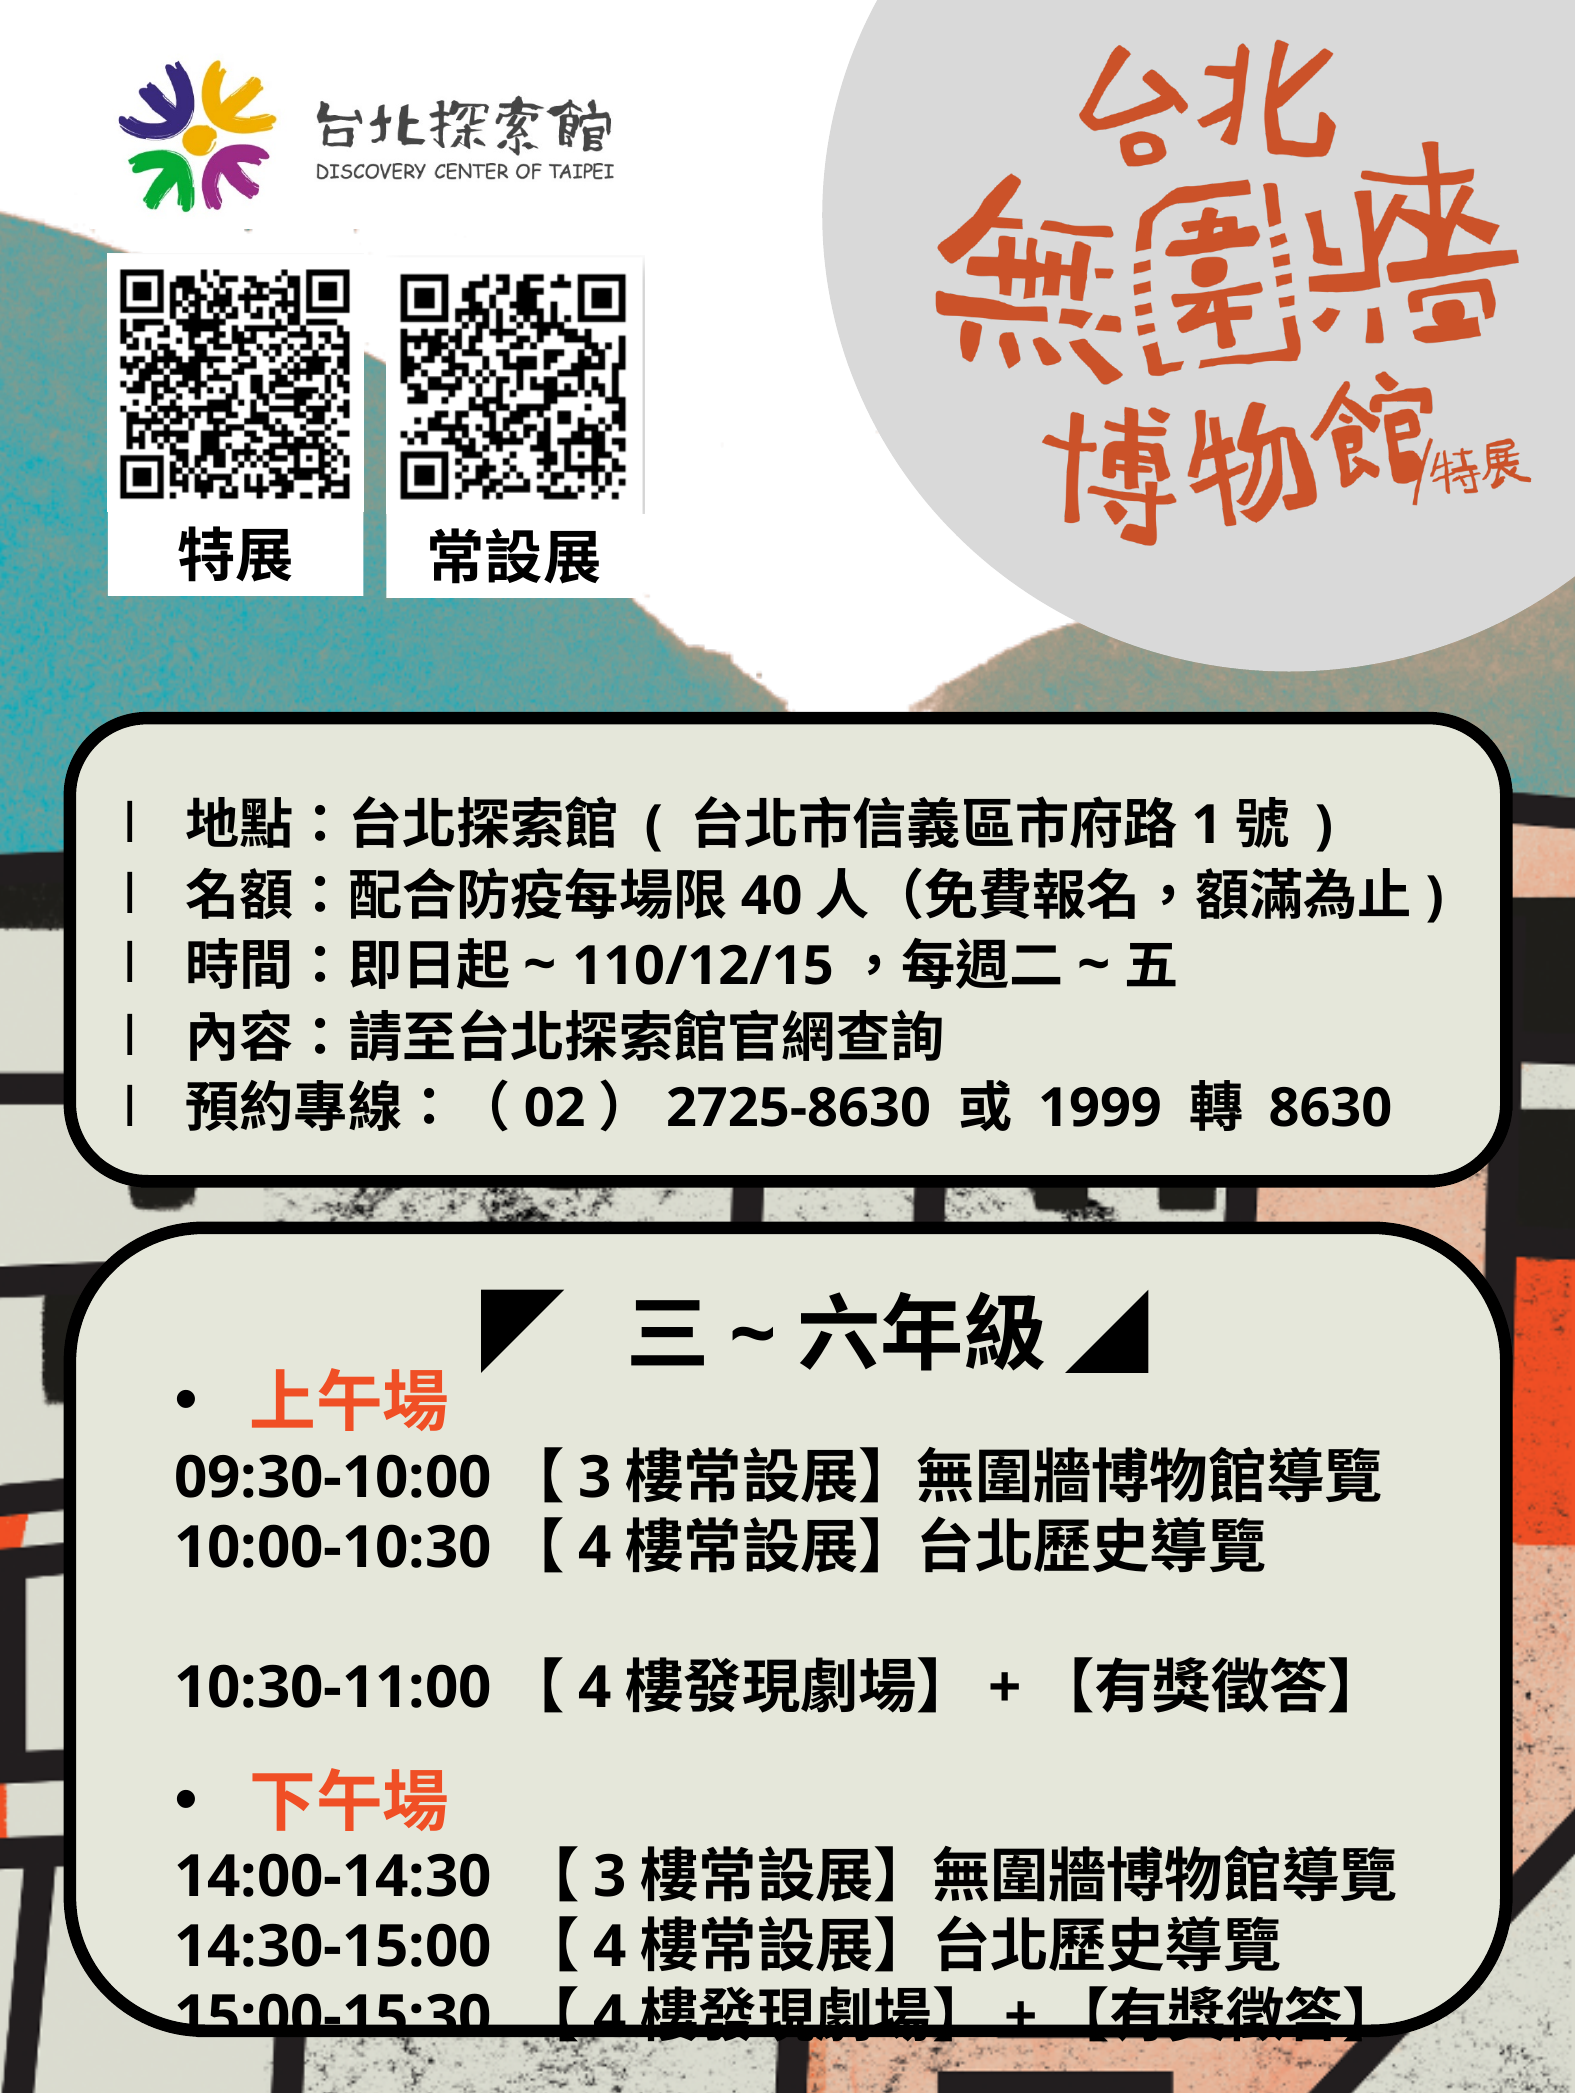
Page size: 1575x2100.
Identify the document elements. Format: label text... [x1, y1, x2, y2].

text_box 特展 [107, 510, 364, 584]
picture [0, 0, 1575, 2093]
text_box [822, 0, 919, 494]
text_box [1048, 606, 1531, 672]
text_box 上午場 09:30-10:00【3樓常設展】無圍牆博物館導覽 10:00-10:30【4樓常設展】台北歷史導覽 10:30-11:00【4樓發現劇場】+【有獎徵答】 下午場 14:00-14:30 【3樓常設展】無圍牆博物館導覽 14:30-15:00 【4樓常設展】台北歷史導覽 15:00-15:30 【4樓發現劇場】+【有獎徵答】 [159, 1351, 1485, 2100]
text_box 常設展 [386, 512, 642, 587]
text_box [1547, 0, 1575, 596]
text_box ◤ 三~六年級 ◢ [466, 1273, 1164, 1388]
text_box [69, 1227, 1507, 2024]
text_box [69, 718, 1507, 1182]
text_box 地點：台北探索館 ( 台北市信義區市府路1號 ) 名額：配合防疫每場限40人（免費報名，額滿為止) 時間：即日起~ 110/12/15，每週二~五 內容：請至台北探索館官網查詢 預約專線：（02）2725-8630 或 1999 轉 8630 [108, 776, 1478, 1145]
